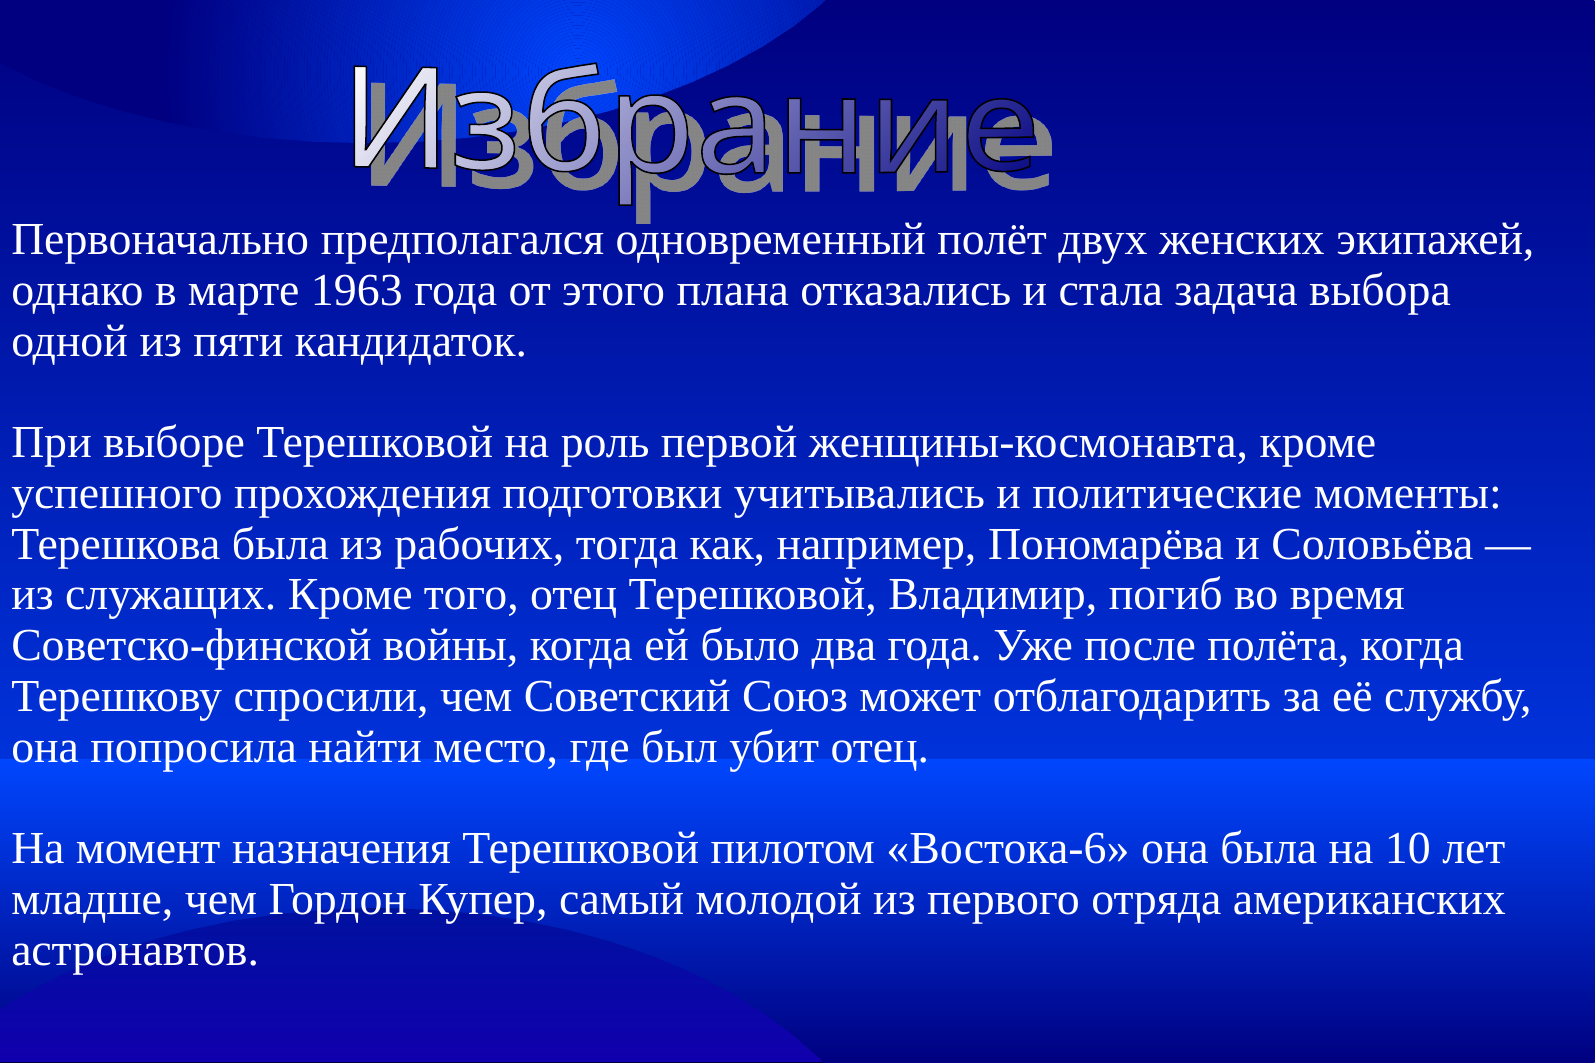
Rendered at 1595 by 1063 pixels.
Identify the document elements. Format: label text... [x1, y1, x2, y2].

text_box Избрание [967, 98, 1034, 172]
text_box Избрание [701, 96, 765, 175]
text_box Избрание [788, 98, 856, 173]
text_box Избрание [455, 92, 515, 171]
text_box Избрание [879, 99, 948, 173]
text_box Избрание [619, 95, 688, 206]
text_box Избрание [354, 66, 437, 169]
text_box Избрание [529, 63, 600, 172]
text_box Первоначально предполагался одновременный полёт двух женских экипажей, однако в марте 1963 года от этого плана отказались и стала задача выбора одной из пяти кандидаток. При выборе Терешковой на роль первой женщины-космонавта, кроме успешного прохождения подготовки учитывались и политические моменты: Терешкова была из рабочих, тогда как, например, Пономарёва и Соловьёва — из служащих. Кроме того, отец Терешковой, Владимир, погиб во время Советско-финской войны, когда ей было два года. Уже после полёта, когда Терешкову спросили, чем Советский Союз может отблагодарить за её службу, она попросила найти место, где был убит отец. На момент назначения Терешковой пилотом «Востока-6» она была на 10 лет младше, чем Гордон Купер, самый молодой из первого отряда американских астронавтов. [0, 206, 1595, 1013]
